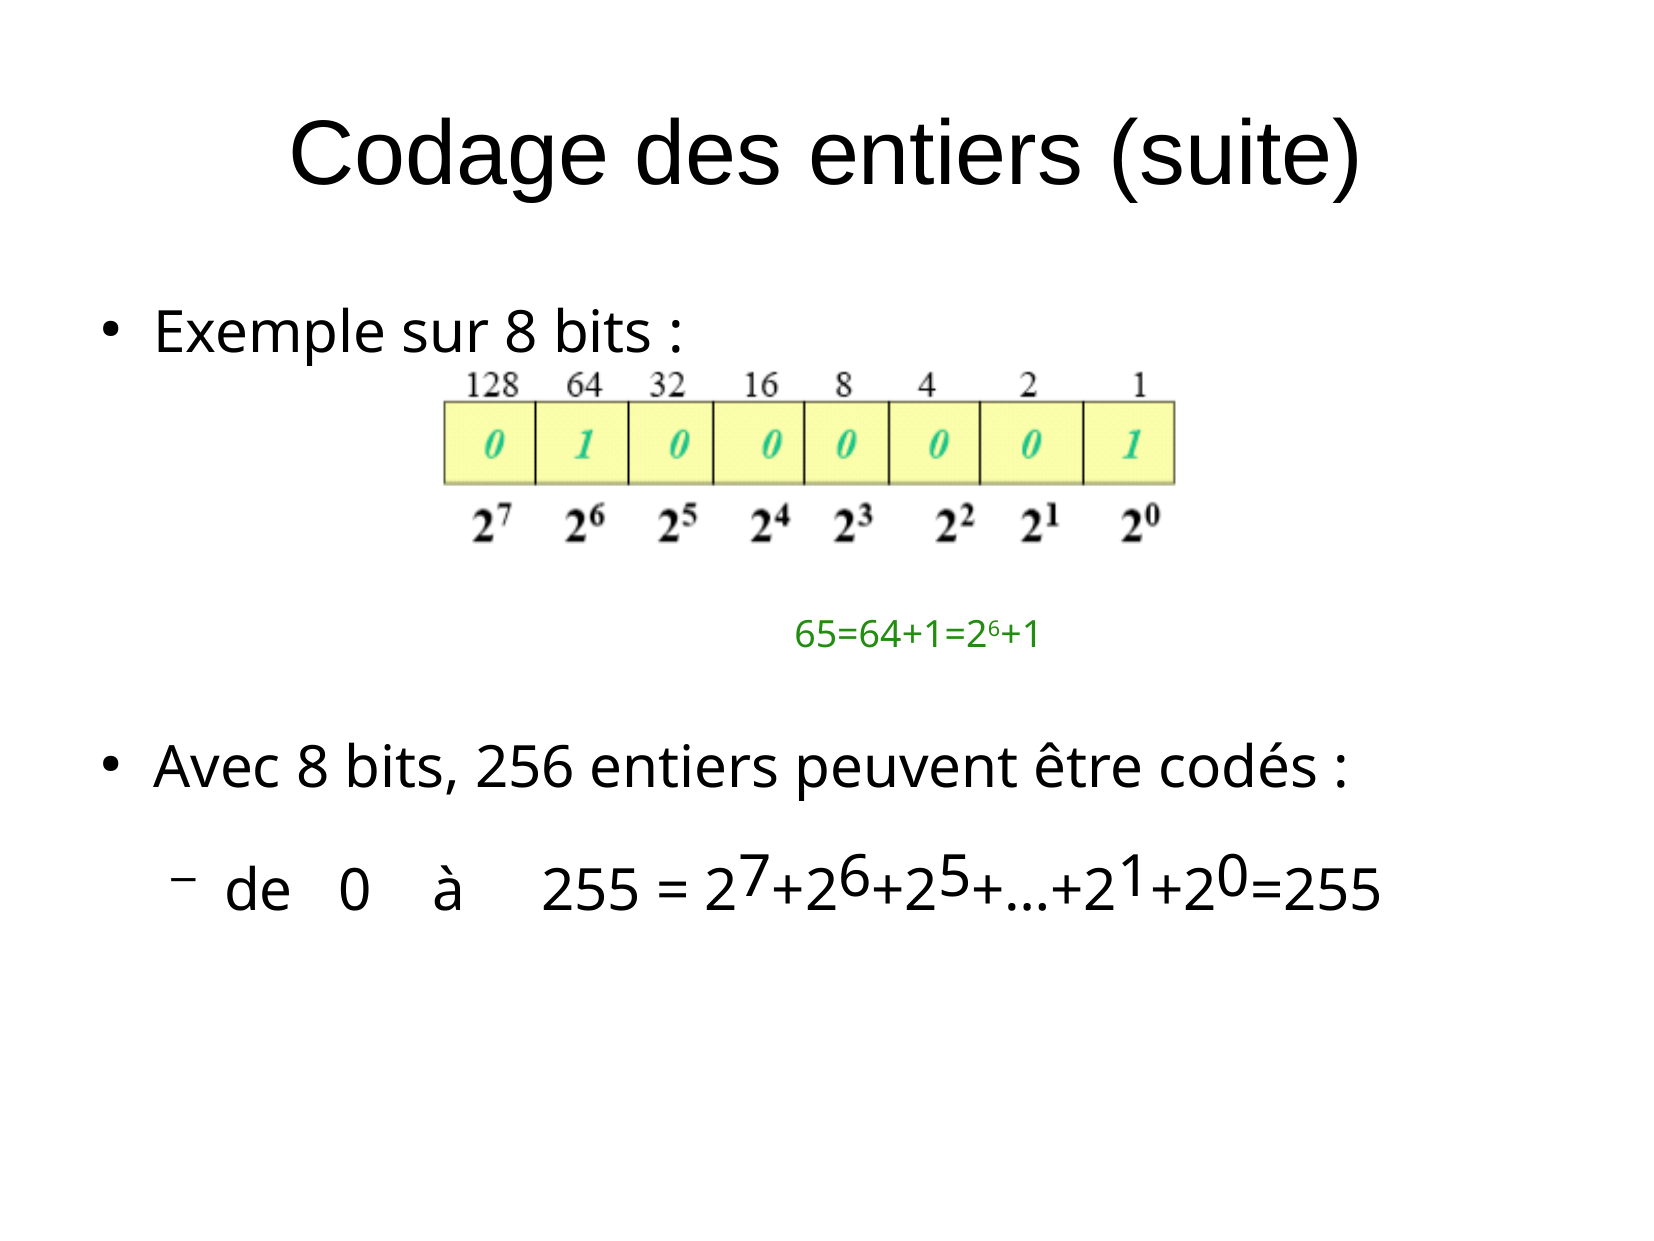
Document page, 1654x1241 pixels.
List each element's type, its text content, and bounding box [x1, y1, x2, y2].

list Exemple sur 8 bits : Avec 8 bits, 256 entiers peuvent être codés : de 0 à 255 = 27+26+25+…+21+20=255 [82, 290, 1571, 1109]
picture [413, 354, 1211, 678]
title Codage des entiers (suite) [82, 49, 1571, 257]
text_box 65=64+1=26+1 [779, 602, 1059, 663]
